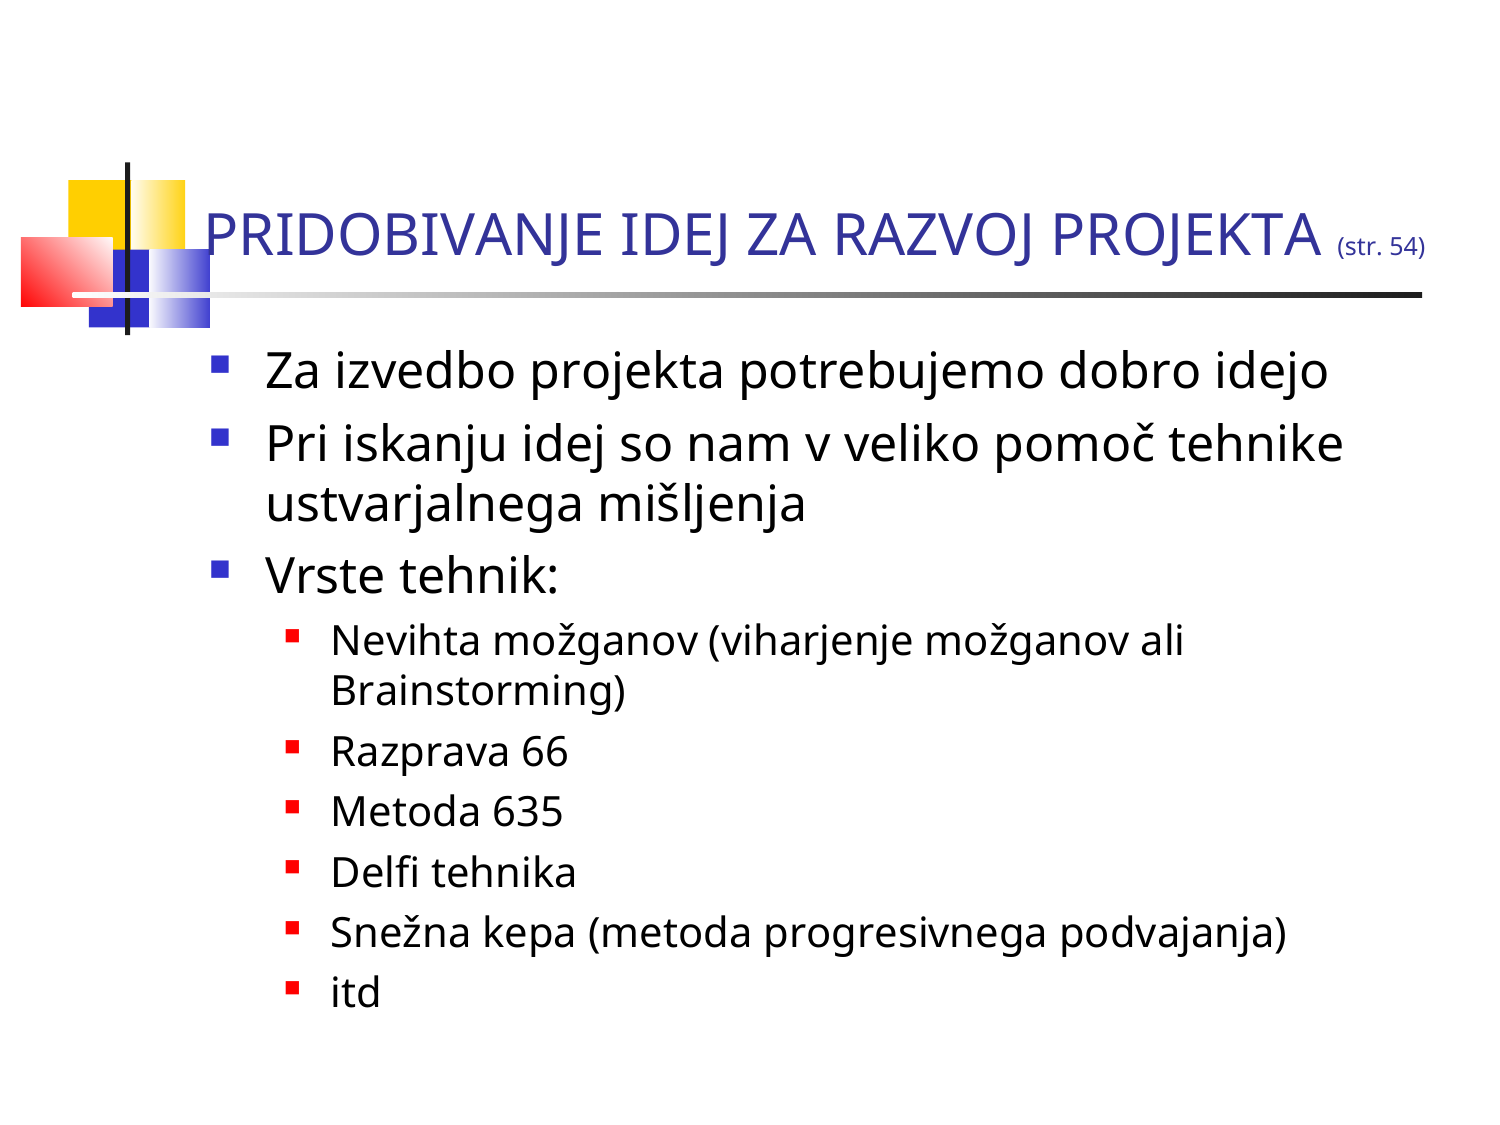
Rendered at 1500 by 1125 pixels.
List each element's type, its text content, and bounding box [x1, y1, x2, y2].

list Za izvedbo projekta potrebujemo dobro idejo Pri iskanju idej so nam v veliko pomoč tehnike ustvarjalnega mišljenja Vrste tehnik: Nevihta možganov (viharjenje možganov ali Brainstorming) Razprava 66 Metoda 635 Delfi tehnika Snežna kepa (metoda progresivnega podvajanja) itd [193, 331, 1469, 1034]
title PRIDOBIVANJE IDEJ ZA RAZVOJ PROJEKTA (str. 54) [188, 187, 1468, 276]
